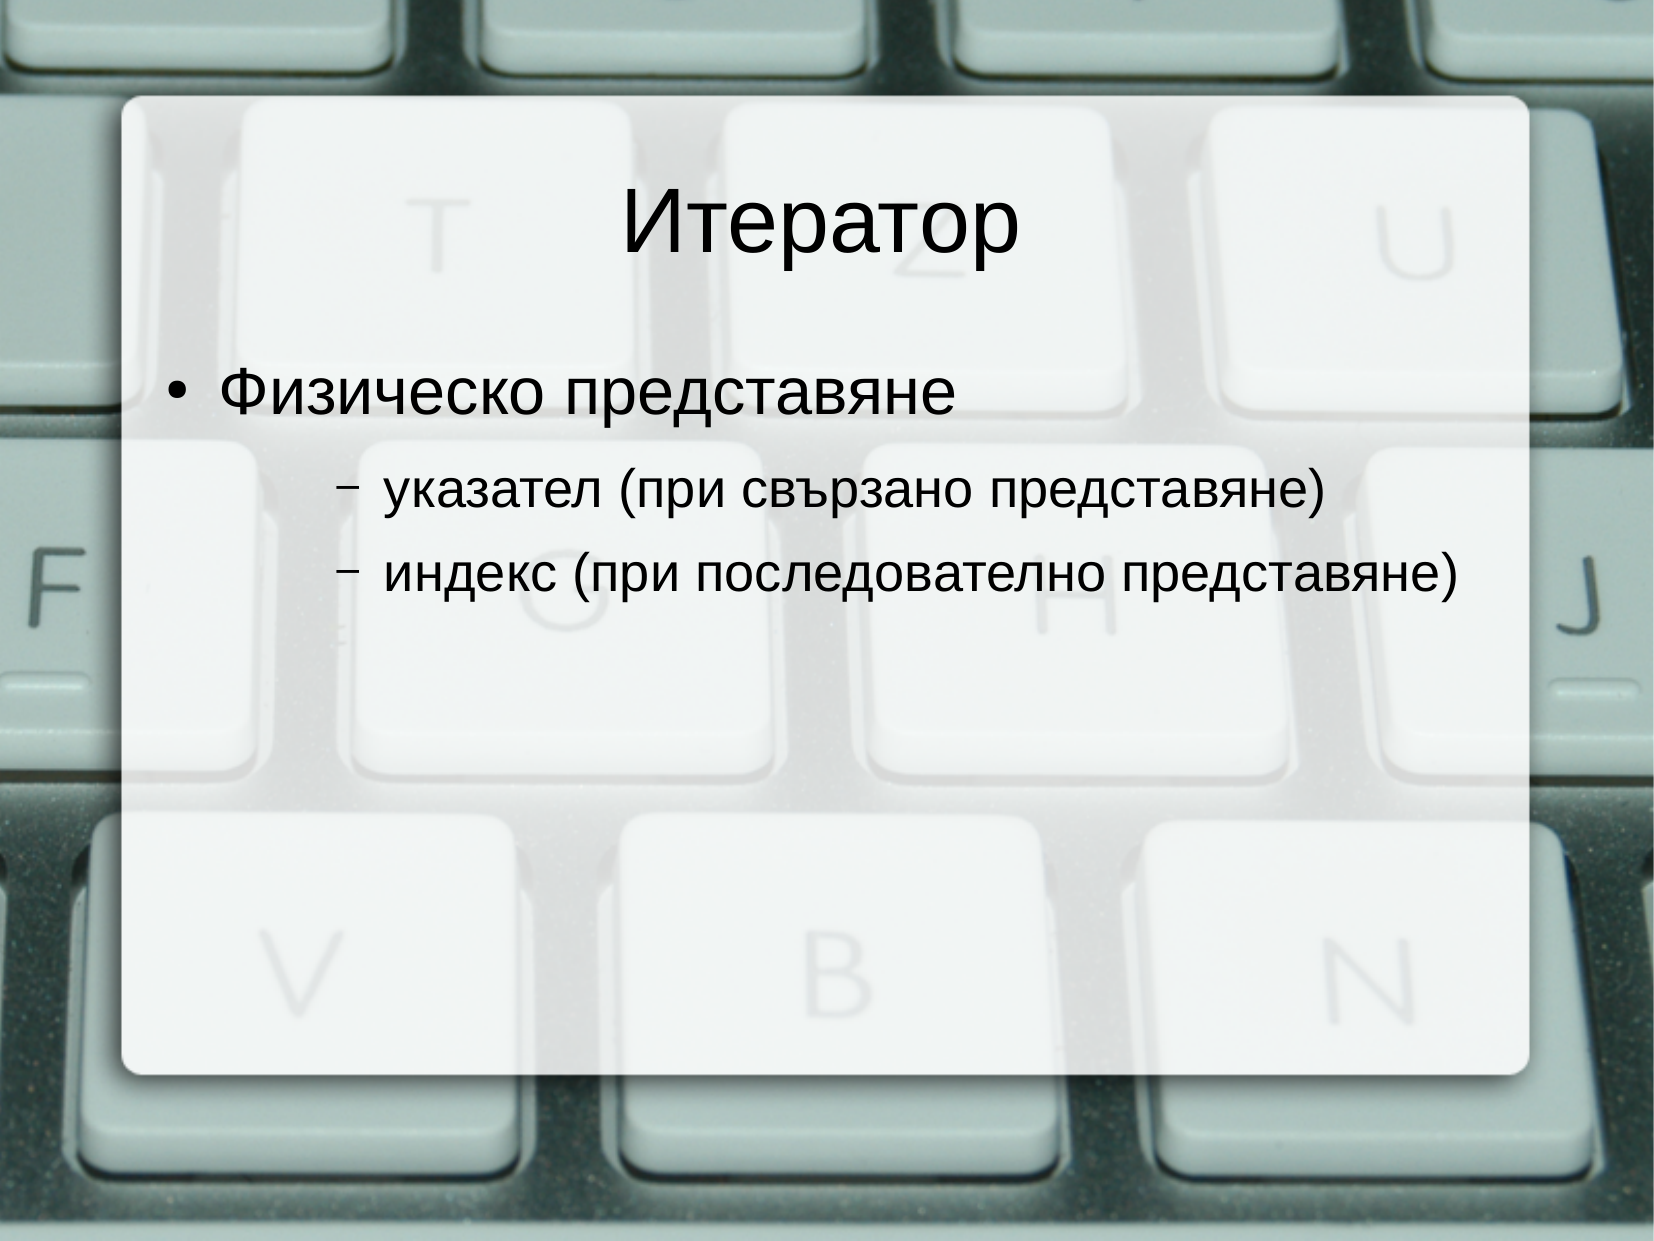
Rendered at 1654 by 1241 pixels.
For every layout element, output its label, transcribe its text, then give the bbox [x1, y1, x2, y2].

title Итератор [135, 117, 1506, 325]
picture [0, 0, 1654, 1241]
list Физическо представяне указател (при свързано представяне) индекс (при последователно представяне) [147, 354, 1506, 1074]
